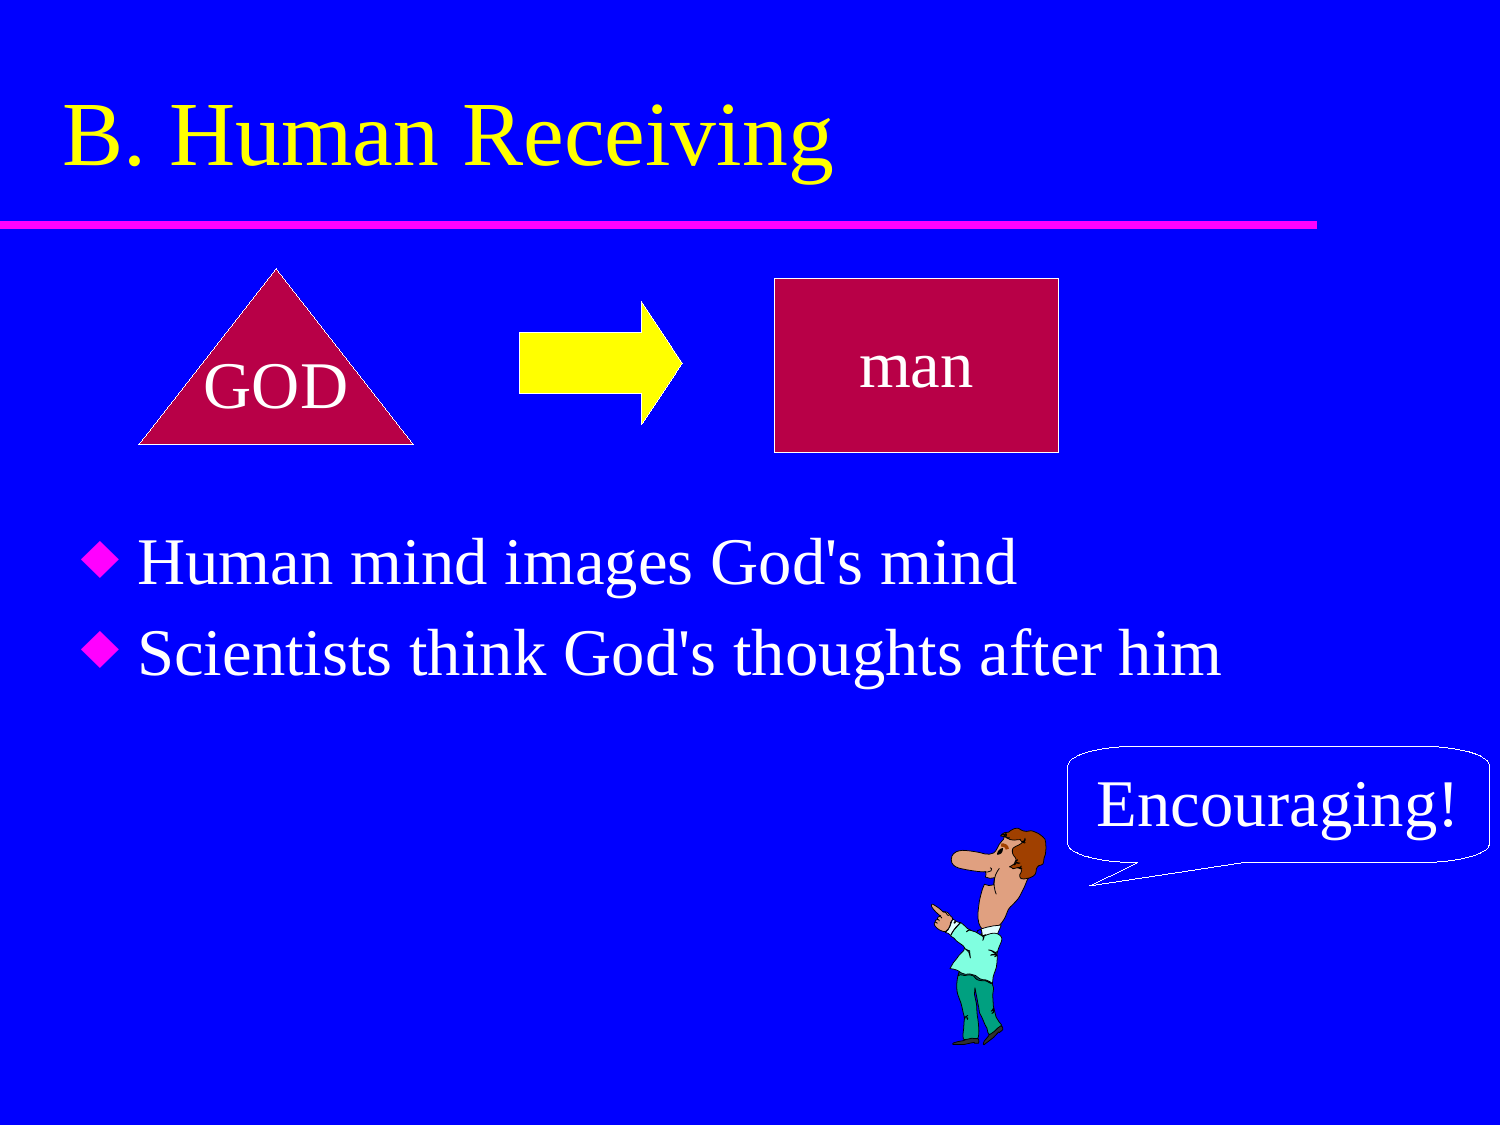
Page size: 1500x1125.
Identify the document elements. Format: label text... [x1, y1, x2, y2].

title B. Human Receiving [62, 43, 1338, 225]
list Human mind images God's mind Scientists think God's thoughts after him [81, 525, 1349, 959]
text_box GOD [138, 268, 414, 445]
text_box Encouraging! [1067, 746, 1490, 886]
text_box man [774, 278, 1059, 453]
picture [926, 824, 1051, 1051]
text_box [519, 301, 683, 425]
